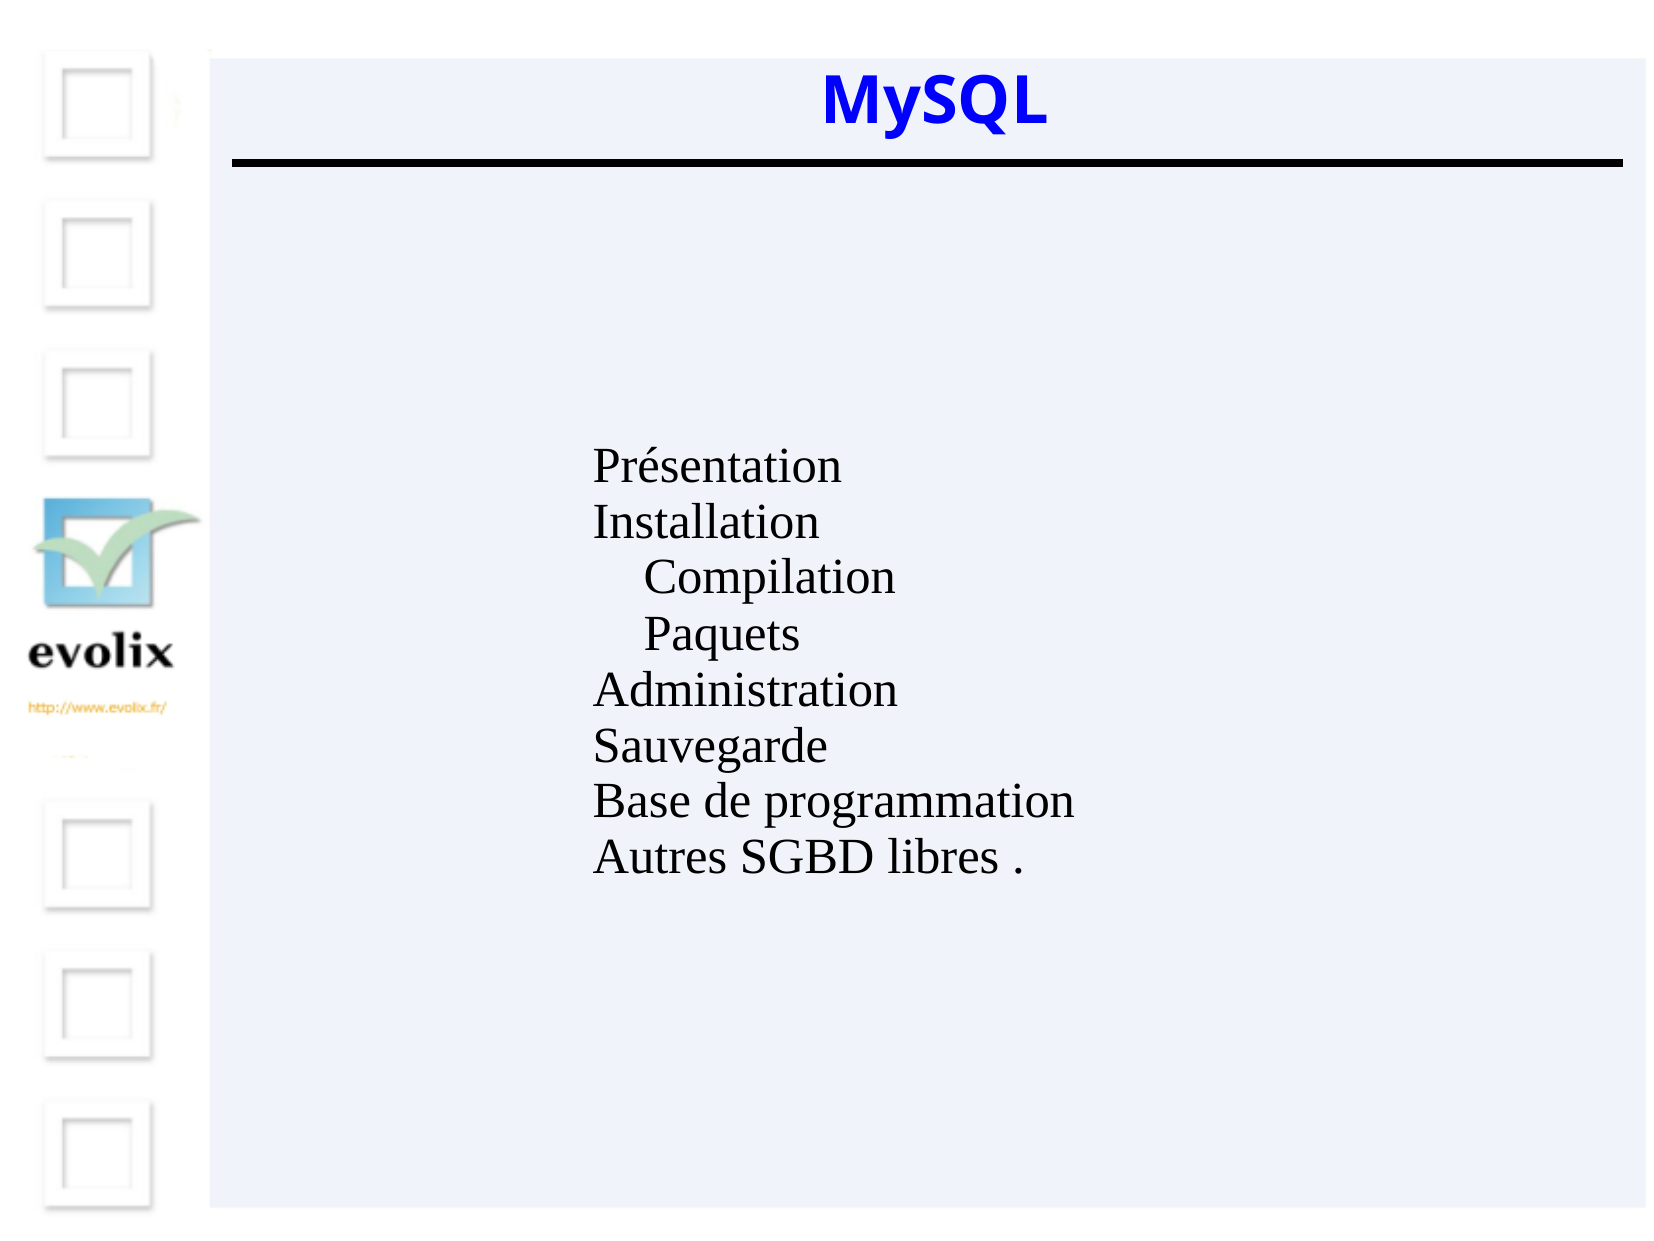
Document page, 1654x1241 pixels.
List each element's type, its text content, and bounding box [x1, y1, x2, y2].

picture [0, 49, 1654, 1218]
title MySQL [397, 0, 1472, 183]
subtitle Présentation Installation Compilation Paquets Administration Sauvegarde Base de programmation Autres SGBD libres . [324, 183, 1530, 1139]
